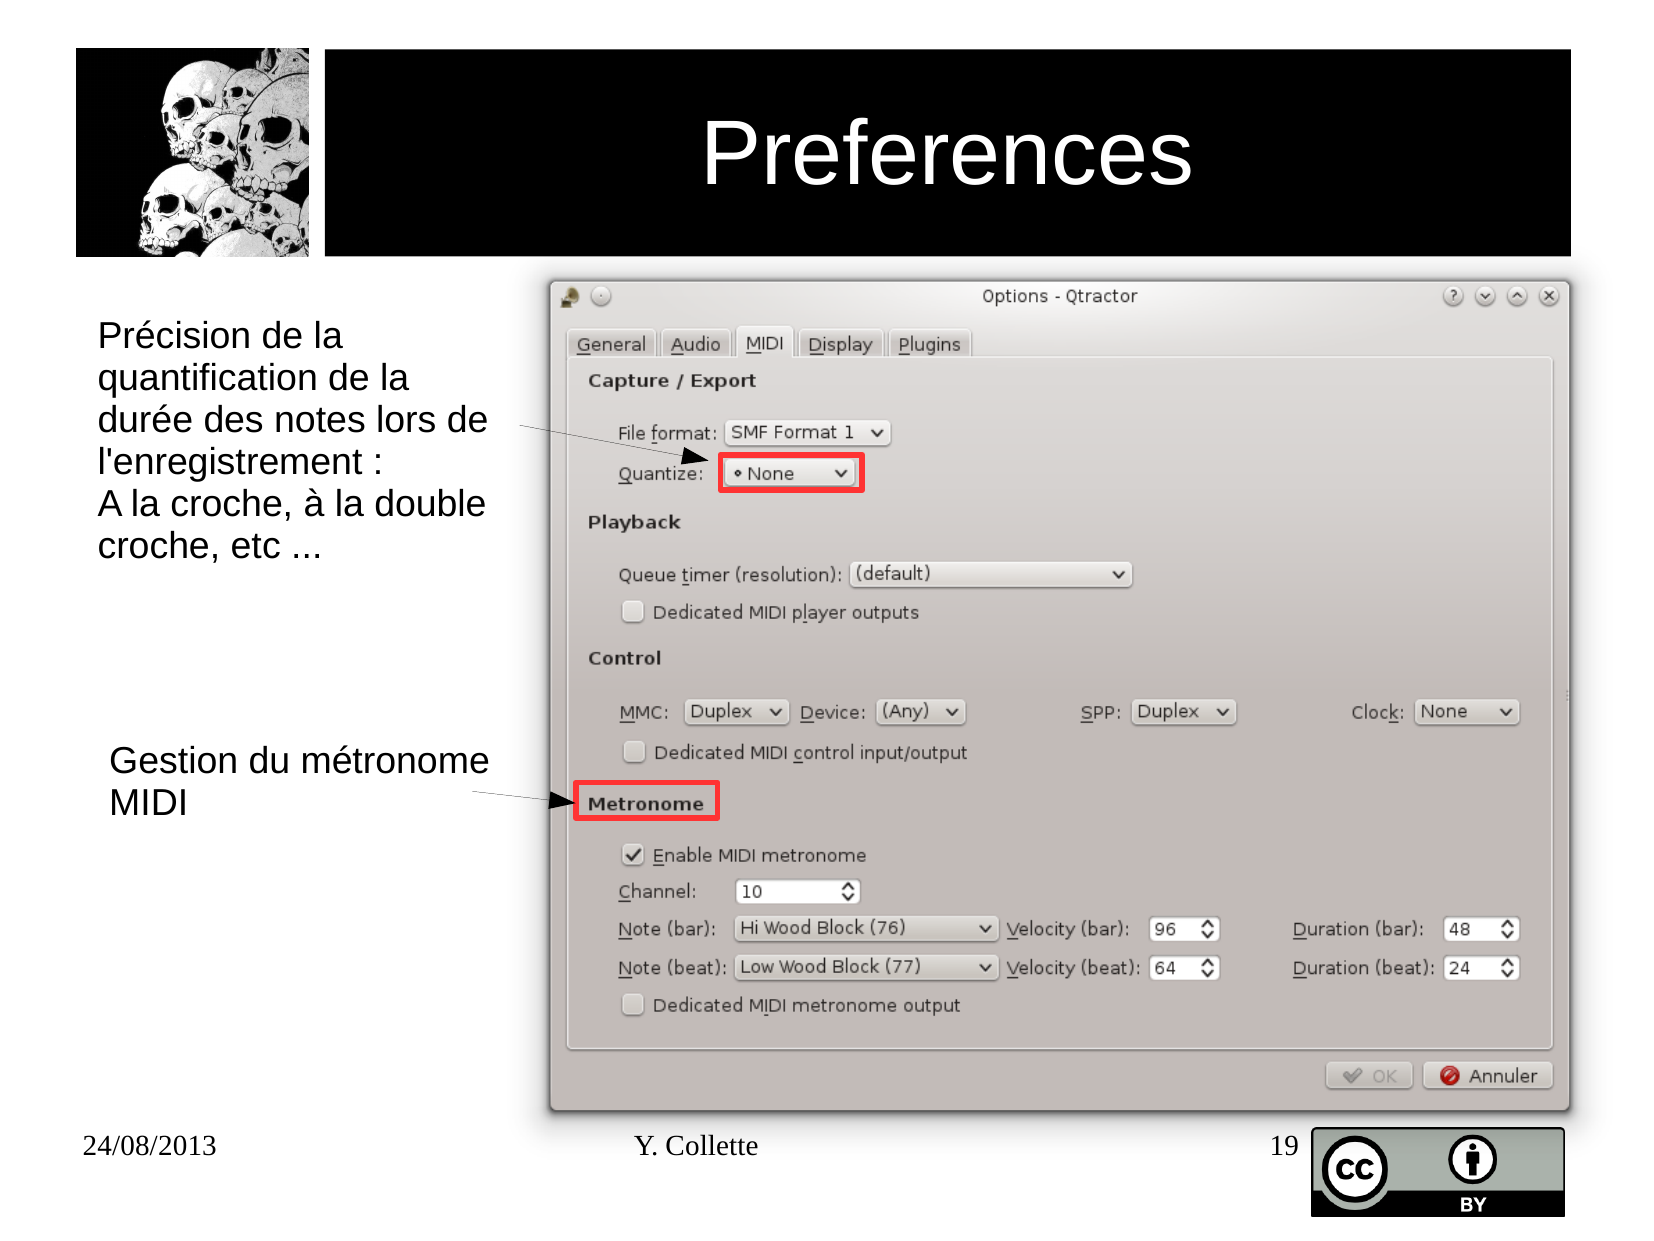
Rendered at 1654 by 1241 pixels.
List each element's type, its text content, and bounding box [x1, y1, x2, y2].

picture [579, 785, 715, 815]
picture [495, 226, 1625, 1217]
text_box Gestion du métronome MIDI [94, 732, 532, 832]
picture [76, 48, 309, 257]
text_box Précision de la quantification de la durée des notes lors de l'enregistrement : A la croche, à la double croche, etc ... [82, 307, 520, 574]
title Preferences [324, 49, 1571, 257]
